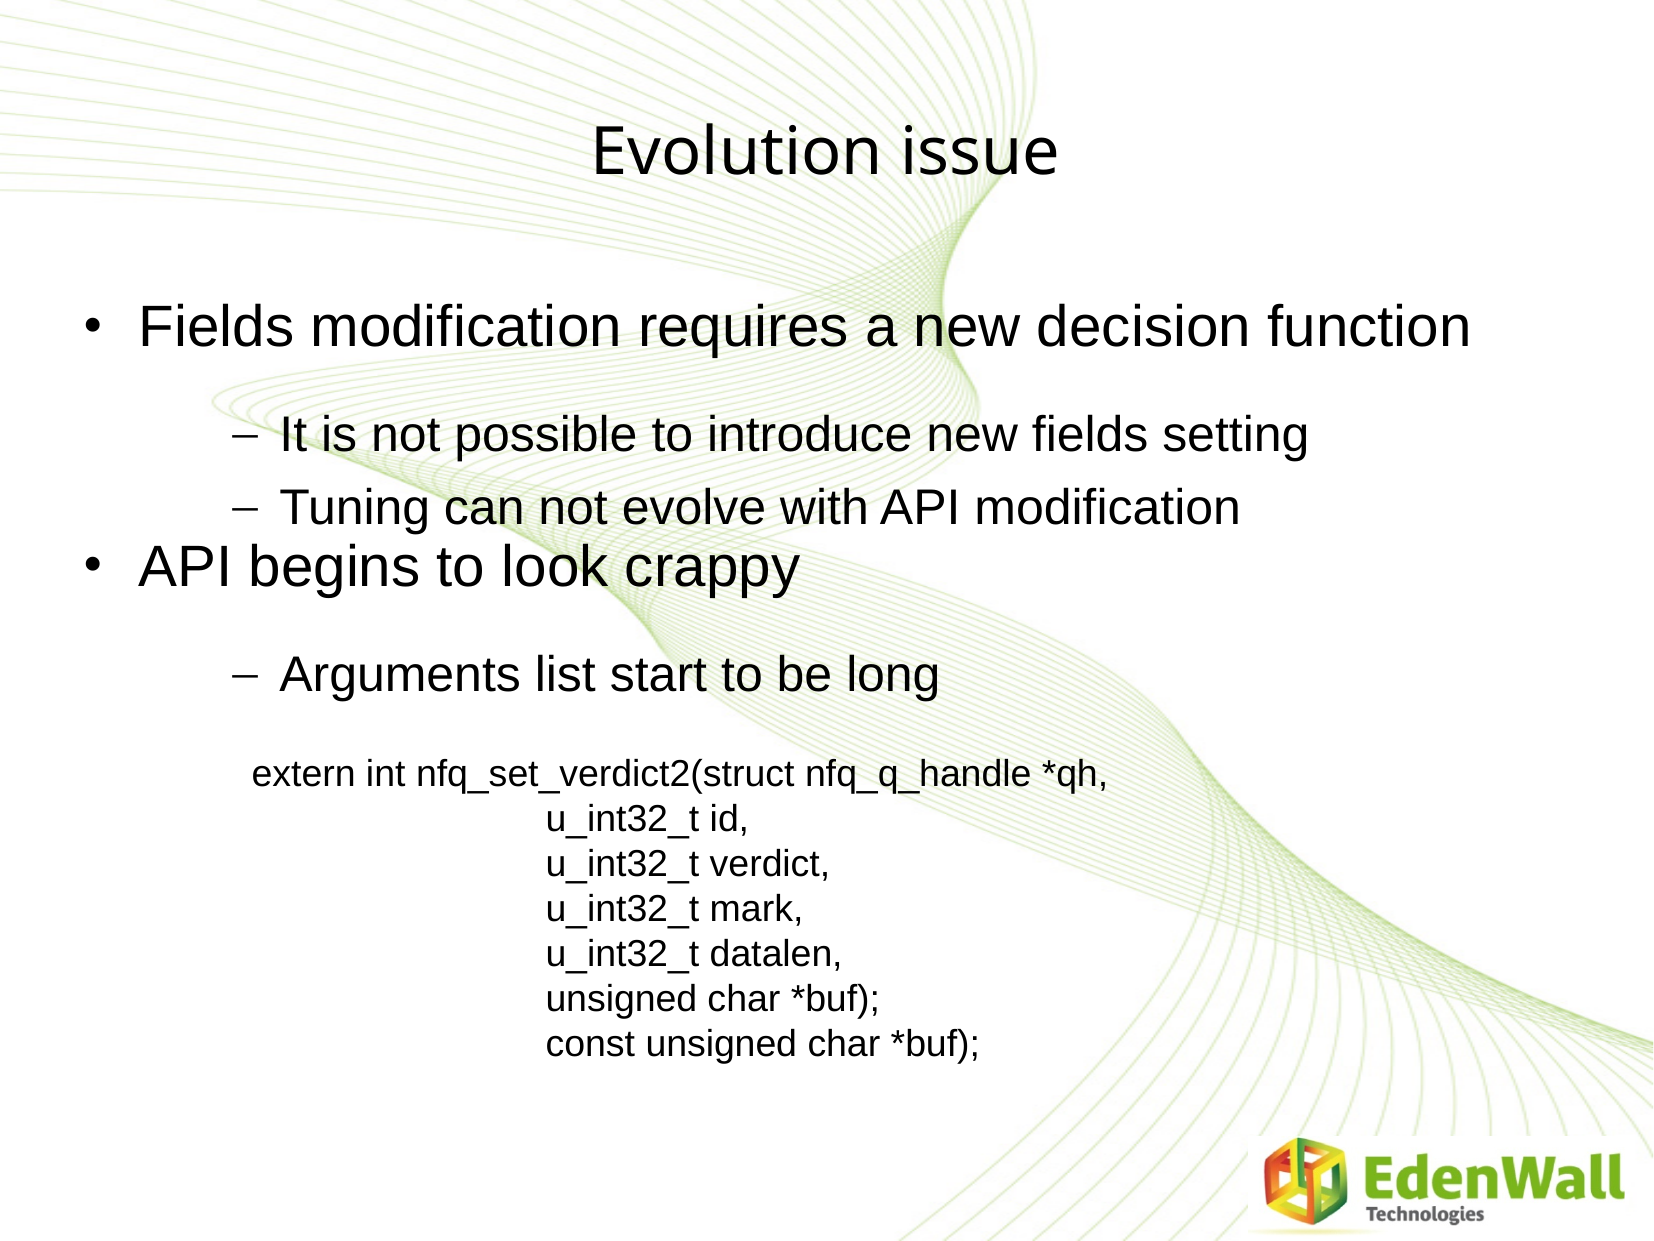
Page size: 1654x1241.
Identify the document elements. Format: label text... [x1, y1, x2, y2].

title Evolution issue [82, 56, 1570, 248]
list Fields modification requires a new decision function It is not possible to introduce new fields setting Tuning can not evolve with API modification API begins to look crappy Arguments list start to be long [82, 290, 1570, 709]
text_box extern int nfq_set_verdict2(struct nfq_q_handle *qh, u_int32_t id, u_int32_t verdict, u_int32_t mark, u_int32_t datalen, unsigned char *buf); const unsigned char *buf); [236, 741, 1566, 1117]
picture [0, 0, 1654, 1241]
